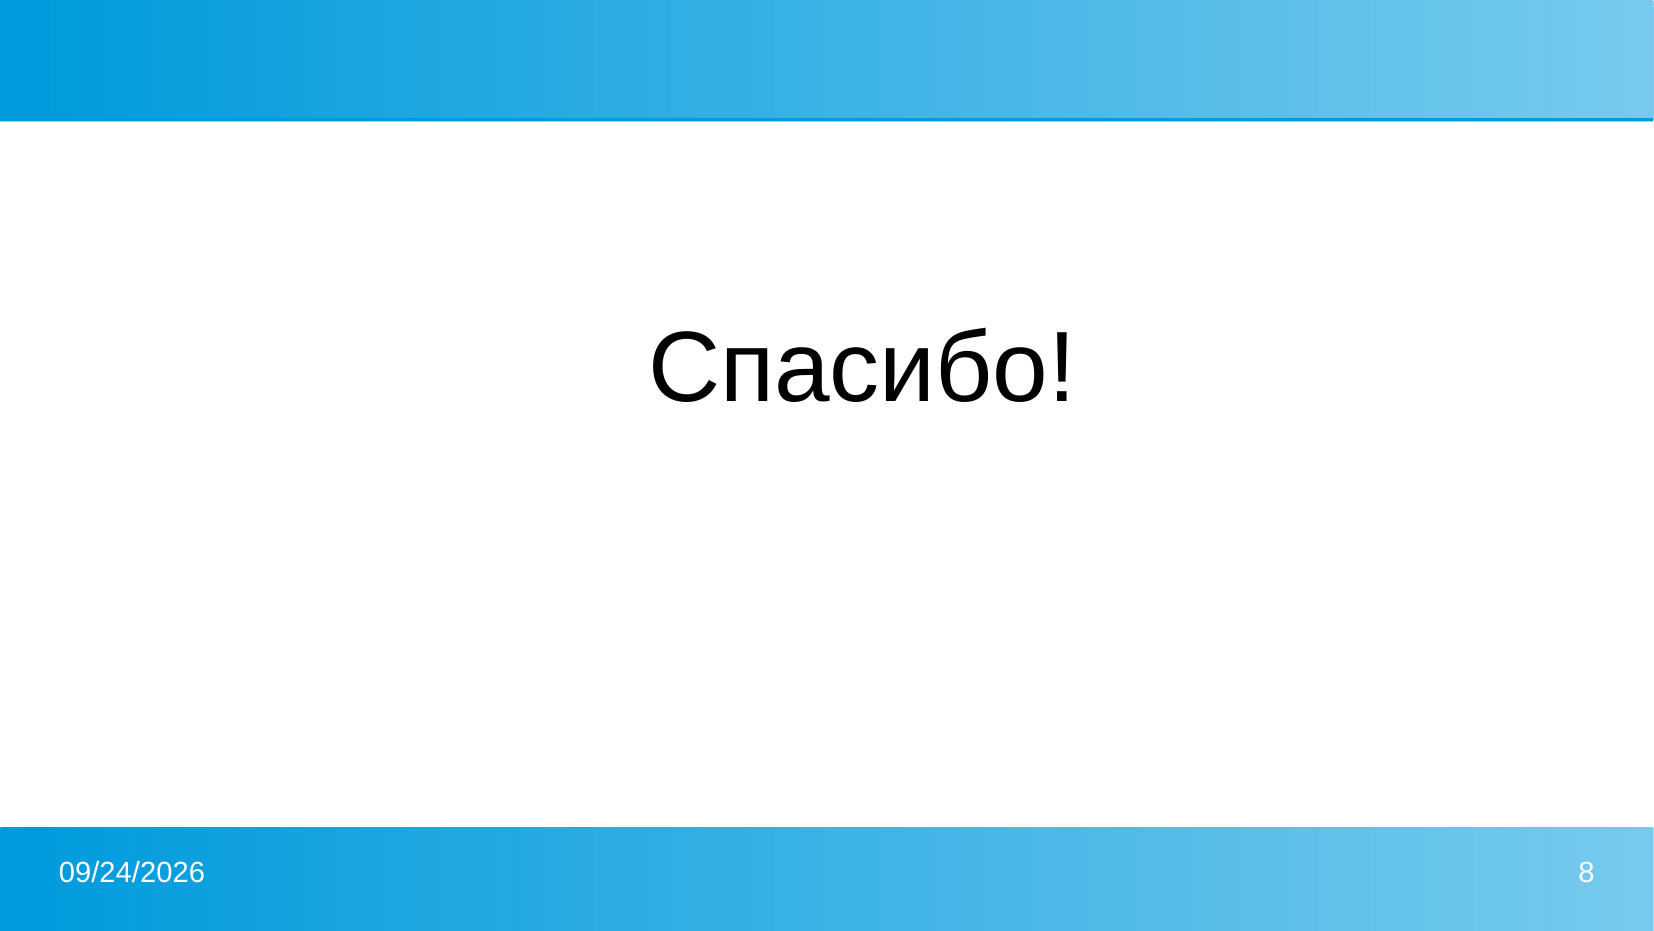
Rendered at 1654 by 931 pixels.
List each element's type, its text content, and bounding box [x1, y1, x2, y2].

list Спасибо! [59, 177, 1595, 768]
